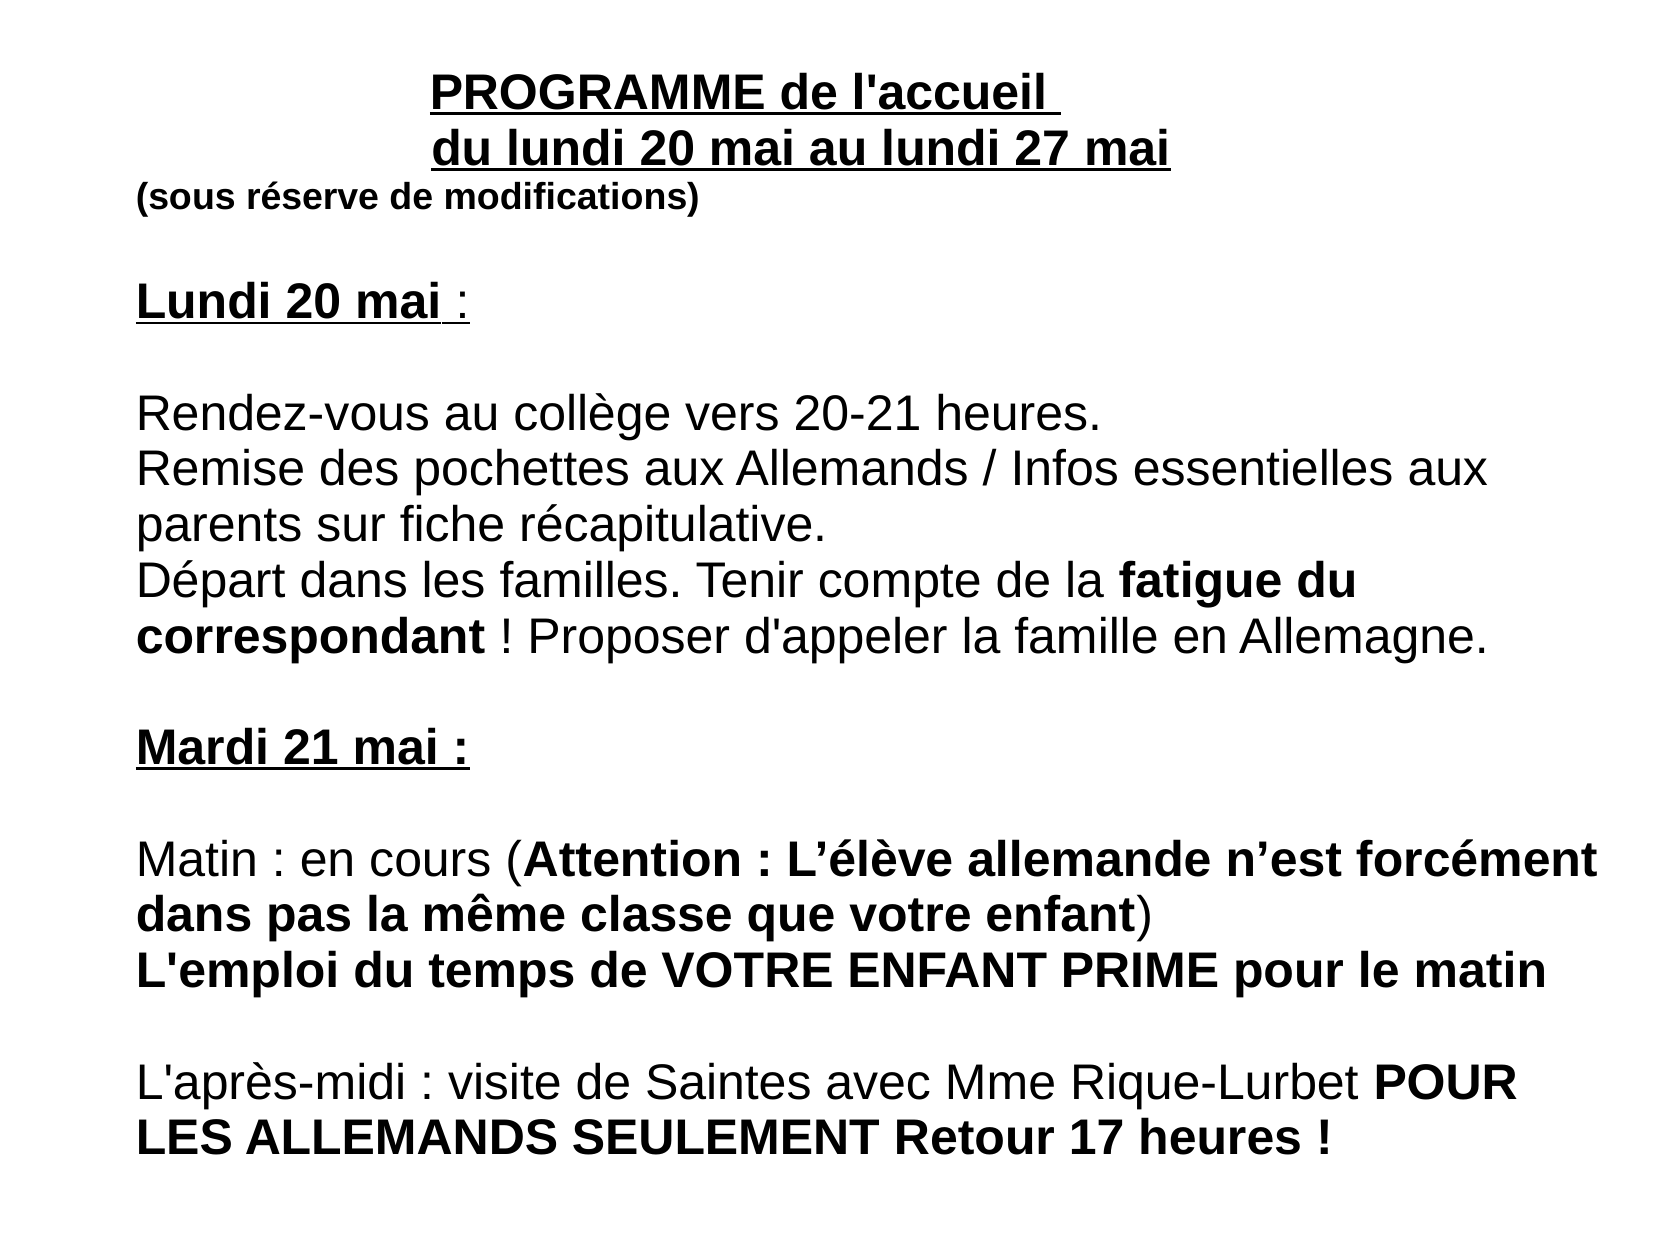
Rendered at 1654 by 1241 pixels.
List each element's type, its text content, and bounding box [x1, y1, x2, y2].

title PROGRAMME de l'accueil du lundi 20 mai au lundi 27 mai (sous réserve de modifications) Lundi 20 mai : Rendez-vous au collège vers 20-21 heures. Remise des pochettes aux Allemands / Infos essentielles aux parents sur fiche récapitulative. Départ dans les familles. Tenir compte de la fatigue du correspondant ! Proposer d'appeler la famille en Allemagne. Mardi 21 mai : Matin : en cours (Attention : L’élève allemande n’est forcément dans pas la même classe que votre enfant) L'emploi du temps de VOTRE ENFANT PRIME pour le matin L'après-midi : visite de Saintes avec Mme Rique-Lurbet POUR LES ALLEMANDS SEULEMENT Retour 17 heures ! [135, 54, 1625, 1241]
